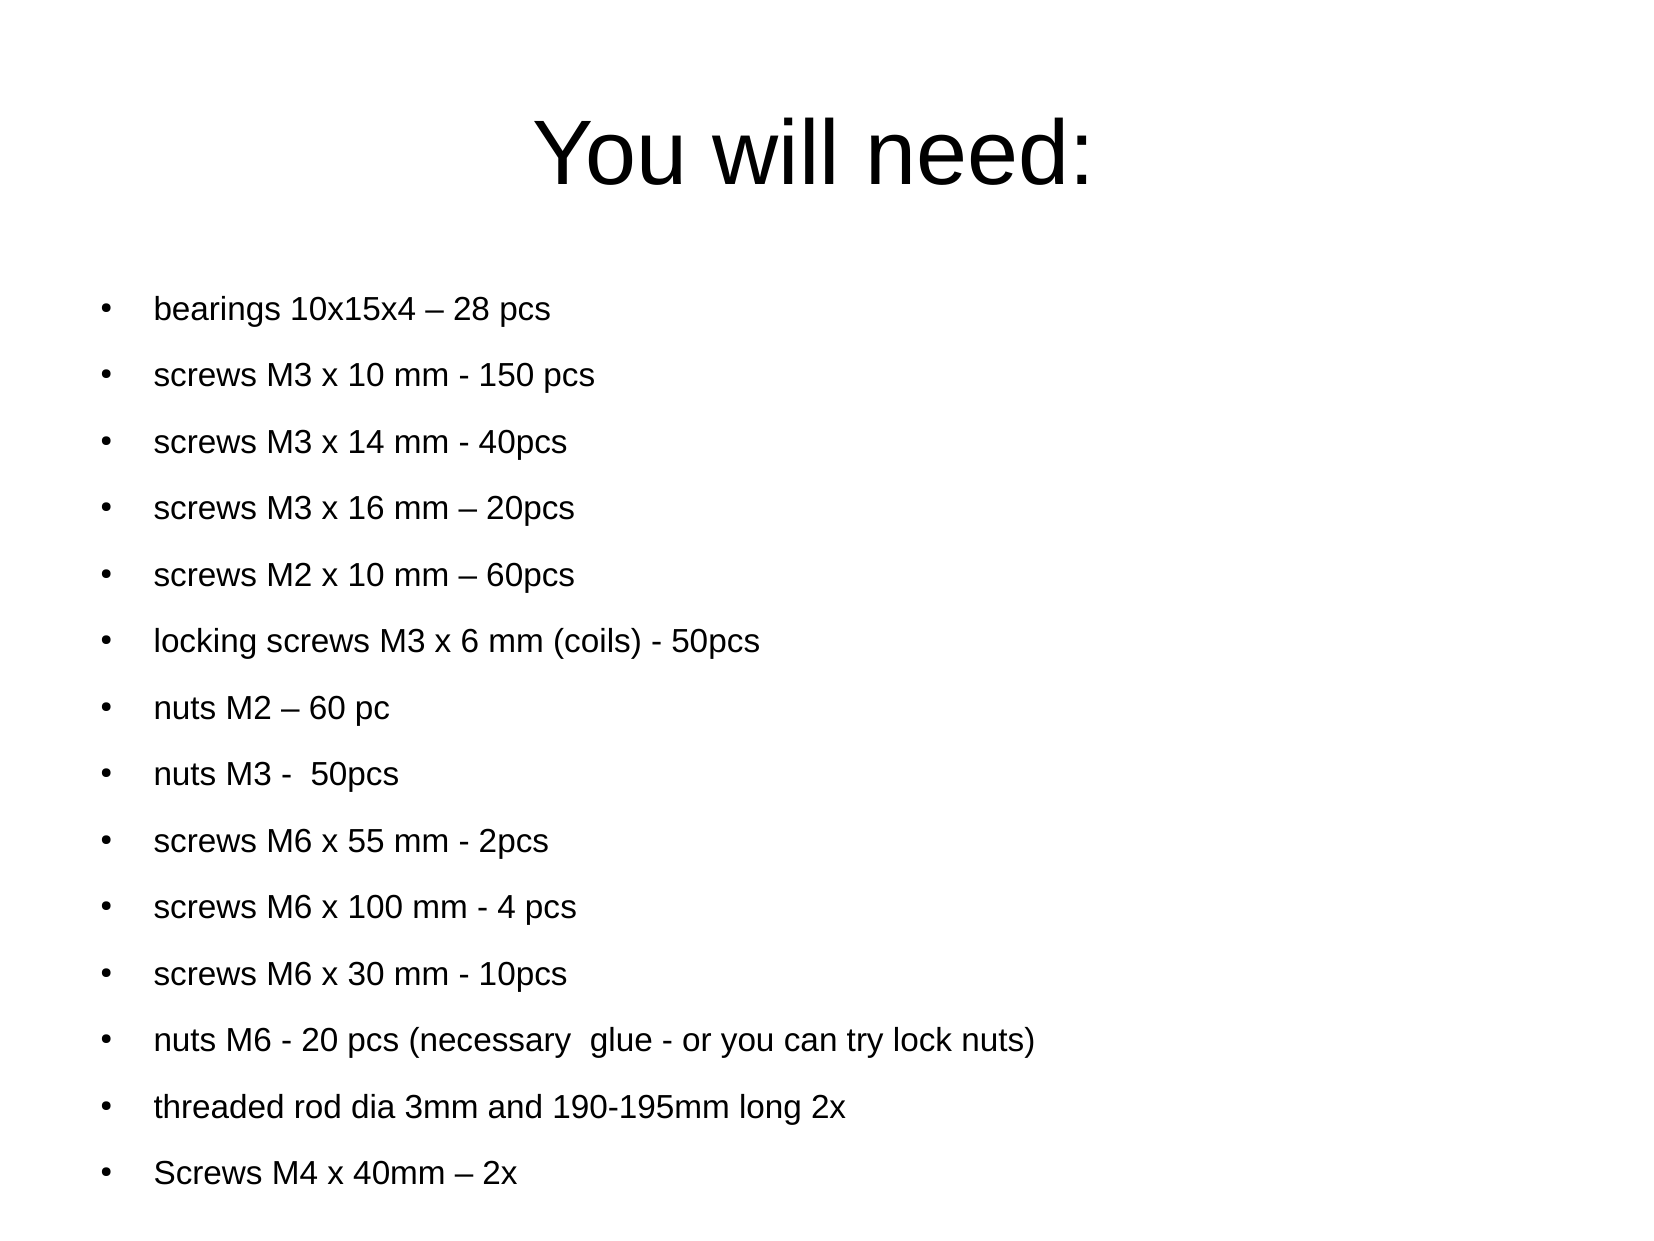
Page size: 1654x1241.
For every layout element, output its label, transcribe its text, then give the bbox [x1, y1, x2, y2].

list bearings 10x15x4 – 28 pcs screws M3 x 10 mm - 150 pcs screws M3 x 14 mm - 40pcs screws M3 x 16 mm – 20pcs screws M2 x 10 mm – 60pcs locking screws M3 x 6 mm (coils) - 50pcs nuts M2 – 60 pc nuts M3 - 50pcs screws M6 x 55 mm - 2pcs screws M6 x 100 mm - 4 pcs screws M6 x 30 mm - 10pcs nuts M6 - 20 pcs (necessary glue - or you can try lock nuts) threaded rod dia 3mm and 190-195mm long 2x Screws M4 x 40mm – 2x [82, 290, 1571, 1196]
title You will need: [82, 49, 1571, 257]
